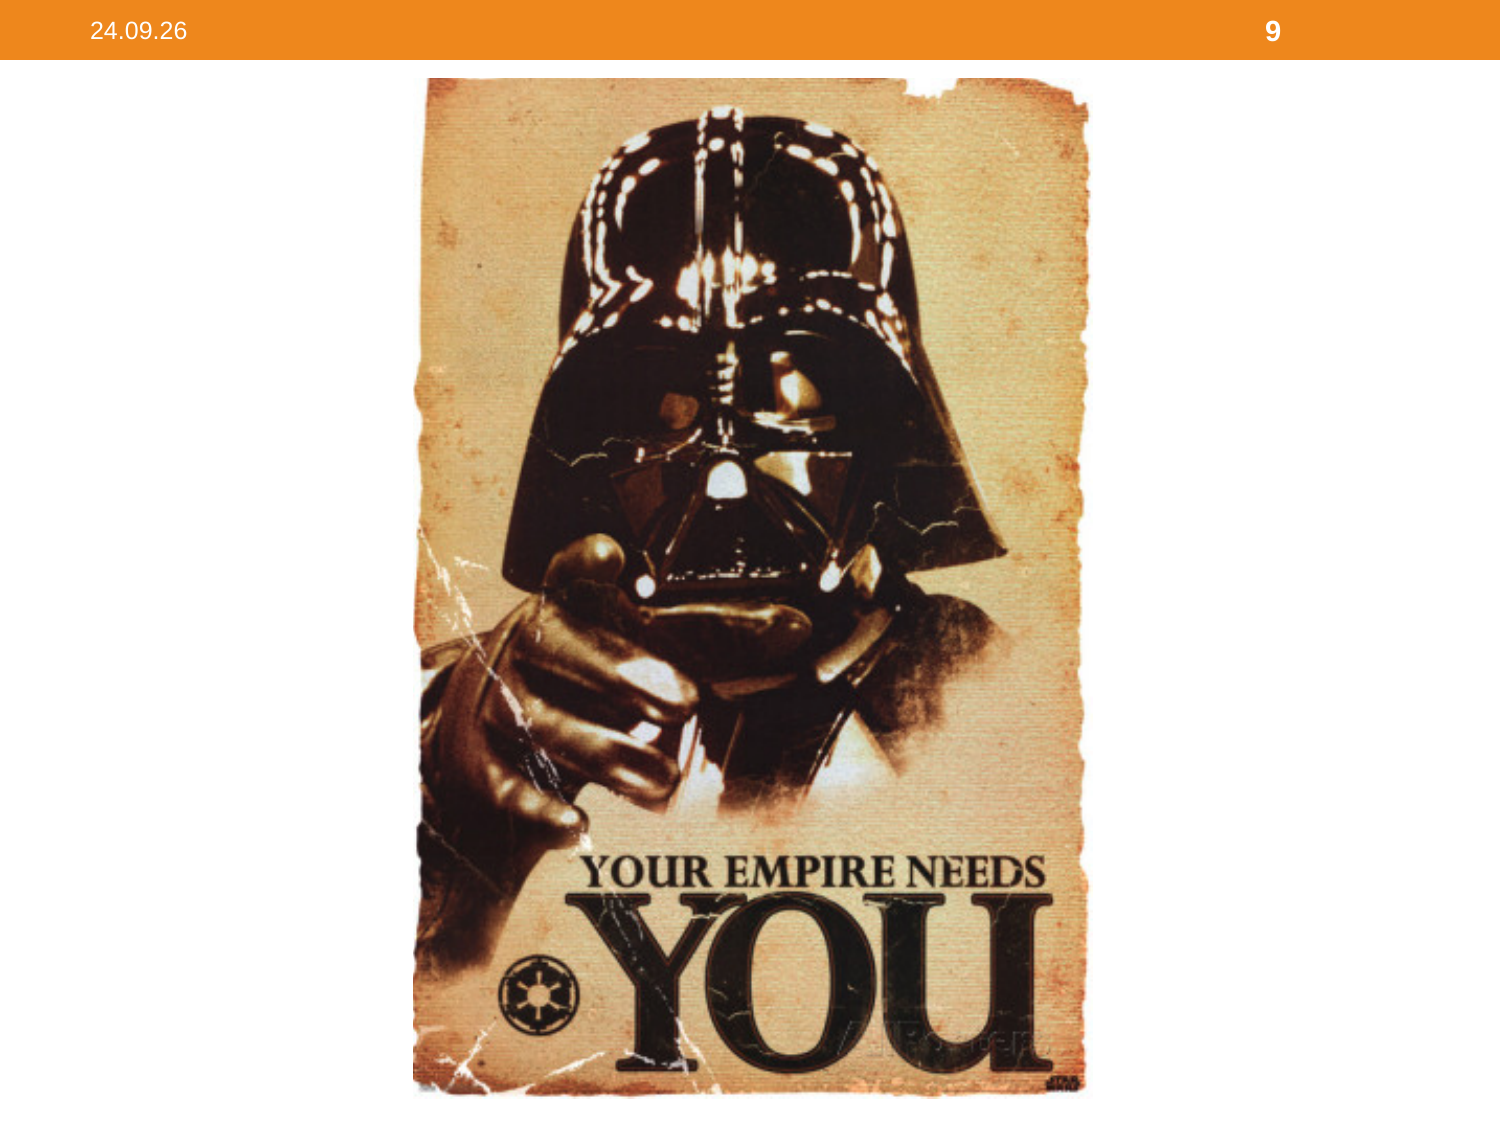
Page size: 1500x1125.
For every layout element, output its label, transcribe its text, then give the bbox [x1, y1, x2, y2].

slide_number 03.10.16 [75, 3, 550, 57]
slide_number <Foliennummer> [1250, 3, 1425, 57]
picture [413, 78, 1093, 1099]
